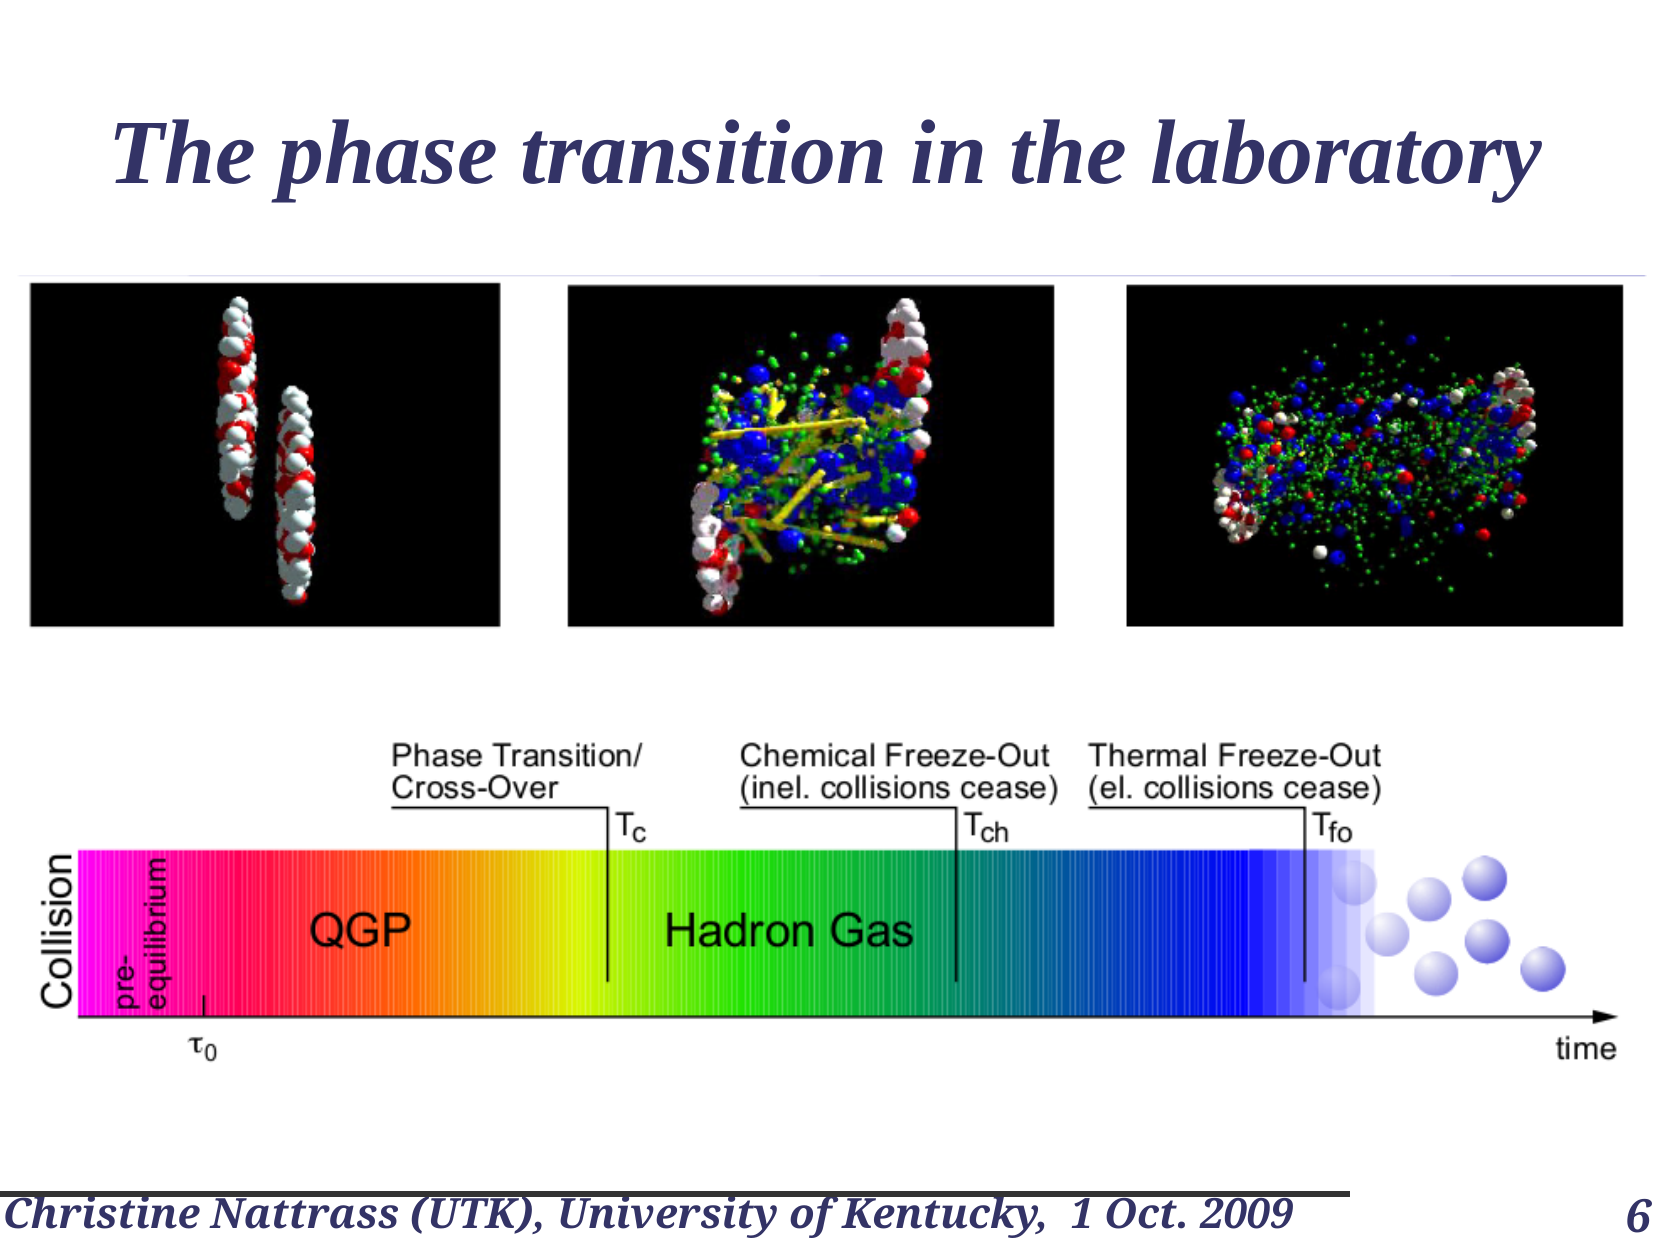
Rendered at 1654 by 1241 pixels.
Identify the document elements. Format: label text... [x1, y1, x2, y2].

picture [1, 275, 1652, 1110]
title The phase transition in the laboratory [82, 49, 1571, 257]
